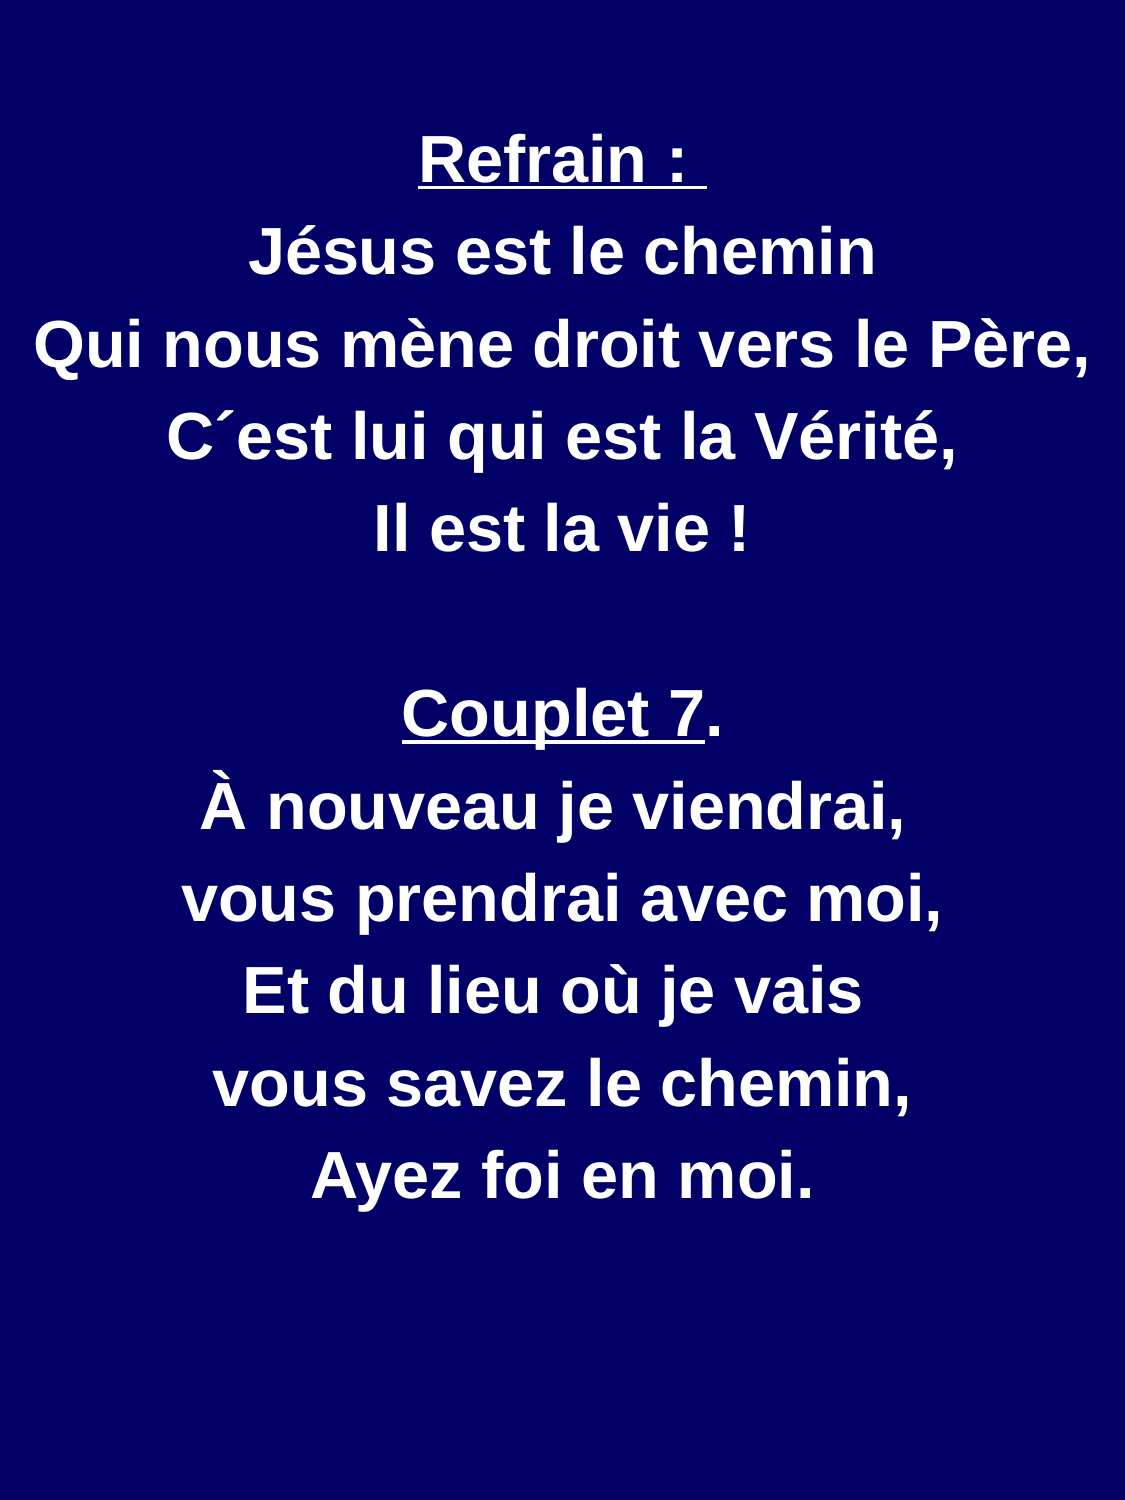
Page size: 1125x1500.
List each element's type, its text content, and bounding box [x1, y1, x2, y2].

text_box Refrain : Jésus est le chemin Qui nous mène droit vers le Père, C´est lui qui est la Vérité, Il est la vie ! Couplet 7. À nouveau je viendrai, vous prendrai avec moi, Et du lieu où je vais vous savez le chemin, Ayez foi en moi. [0, 35, 1125, 1500]
